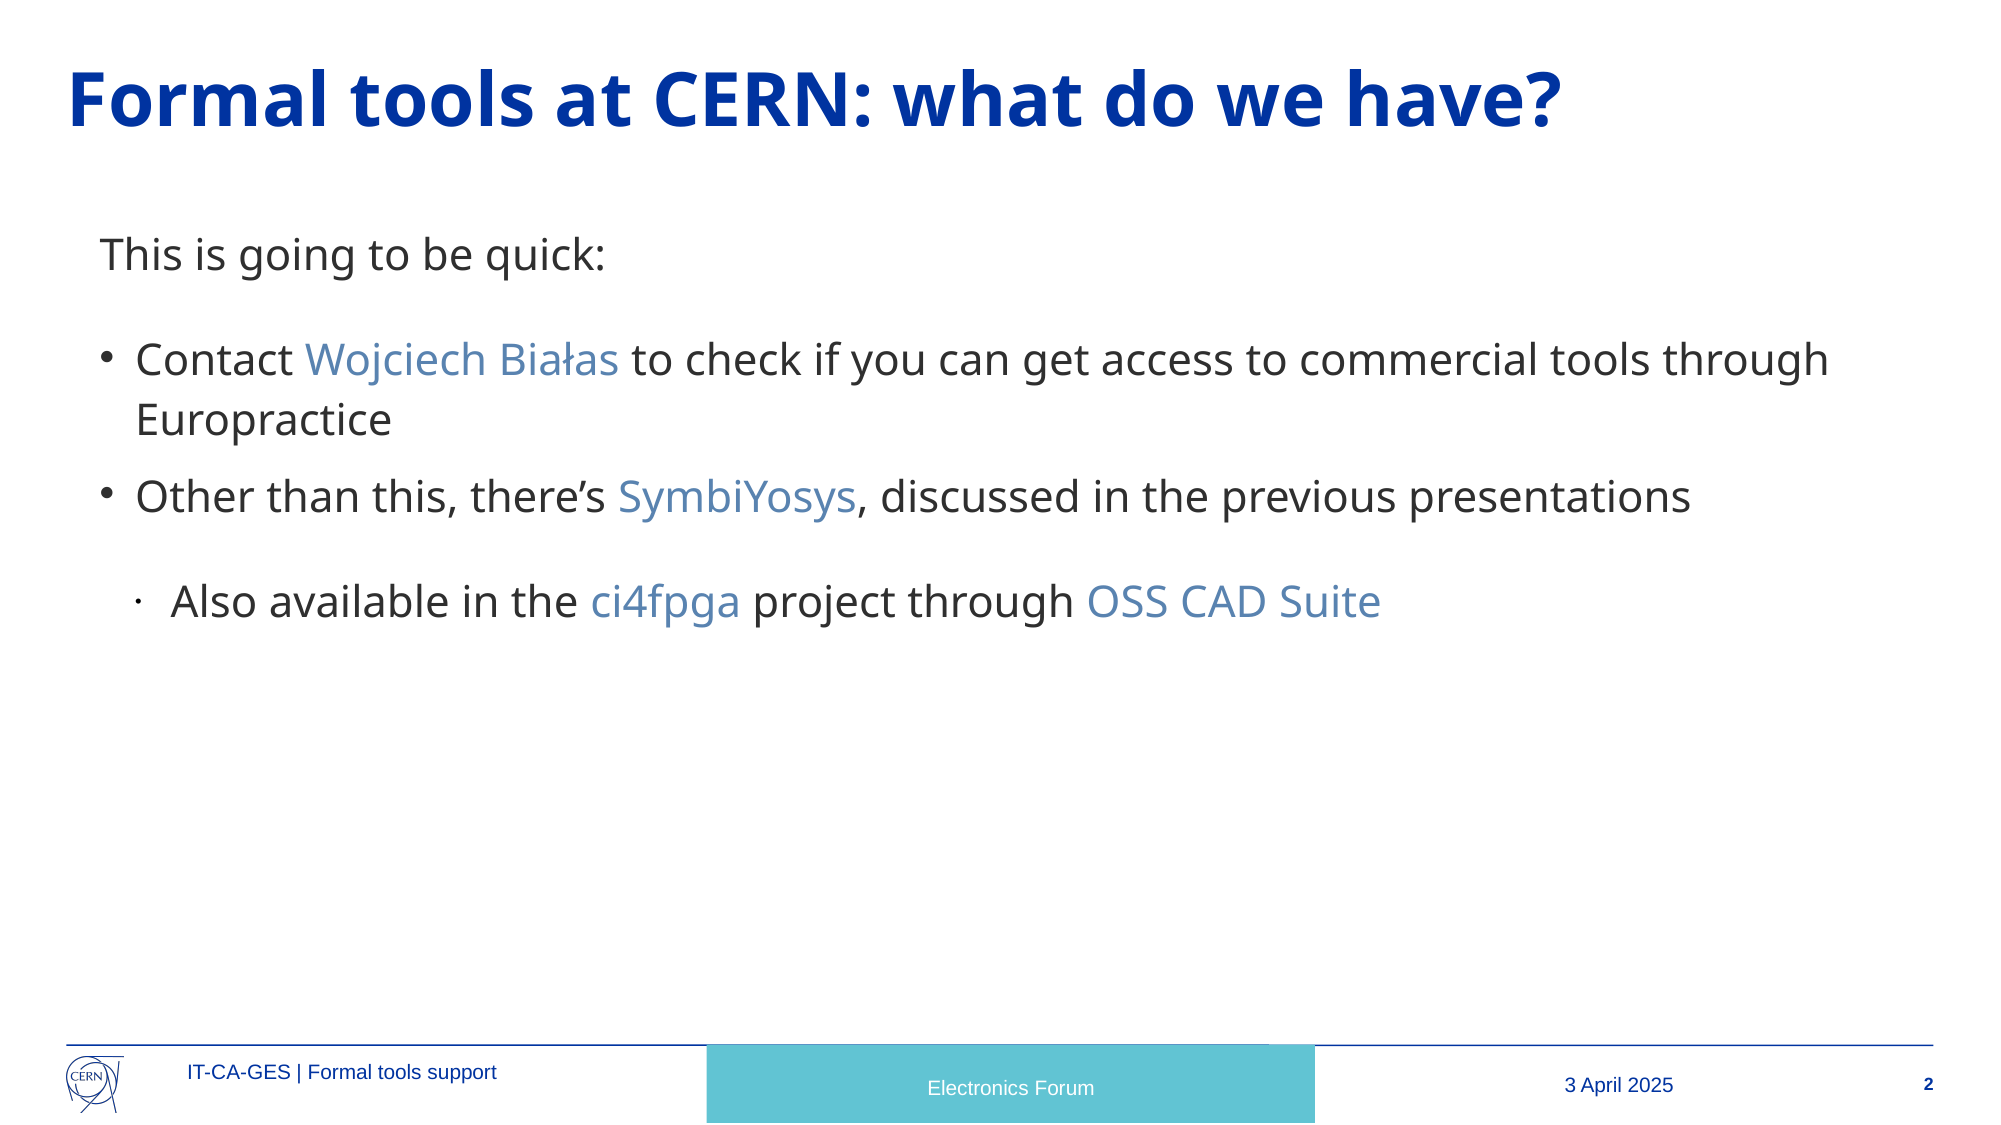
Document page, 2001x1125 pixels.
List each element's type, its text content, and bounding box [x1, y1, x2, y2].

text_box Electronics Forum [706, 1044, 1315, 1123]
slide_number <number> [1822, 1053, 1934, 1114]
text_box IT-CA-GES | Formal tools support [187, 1053, 706, 1114]
text_box 3 April 2025 [1473, 1053, 1765, 1114]
picture [66, 1056, 124, 1113]
title Formal tools at CERN: what do we have? [66, 61, 1933, 212]
text_box This is going to be quick: Contact Wojciech Białas to check if you can get access to commercial tools through Europractice Other than this, there’s SymbiYosys, discussed in the previous presentations Also available in the ci4fpga project through OSS CAD Suite [84, 211, 1939, 1017]
